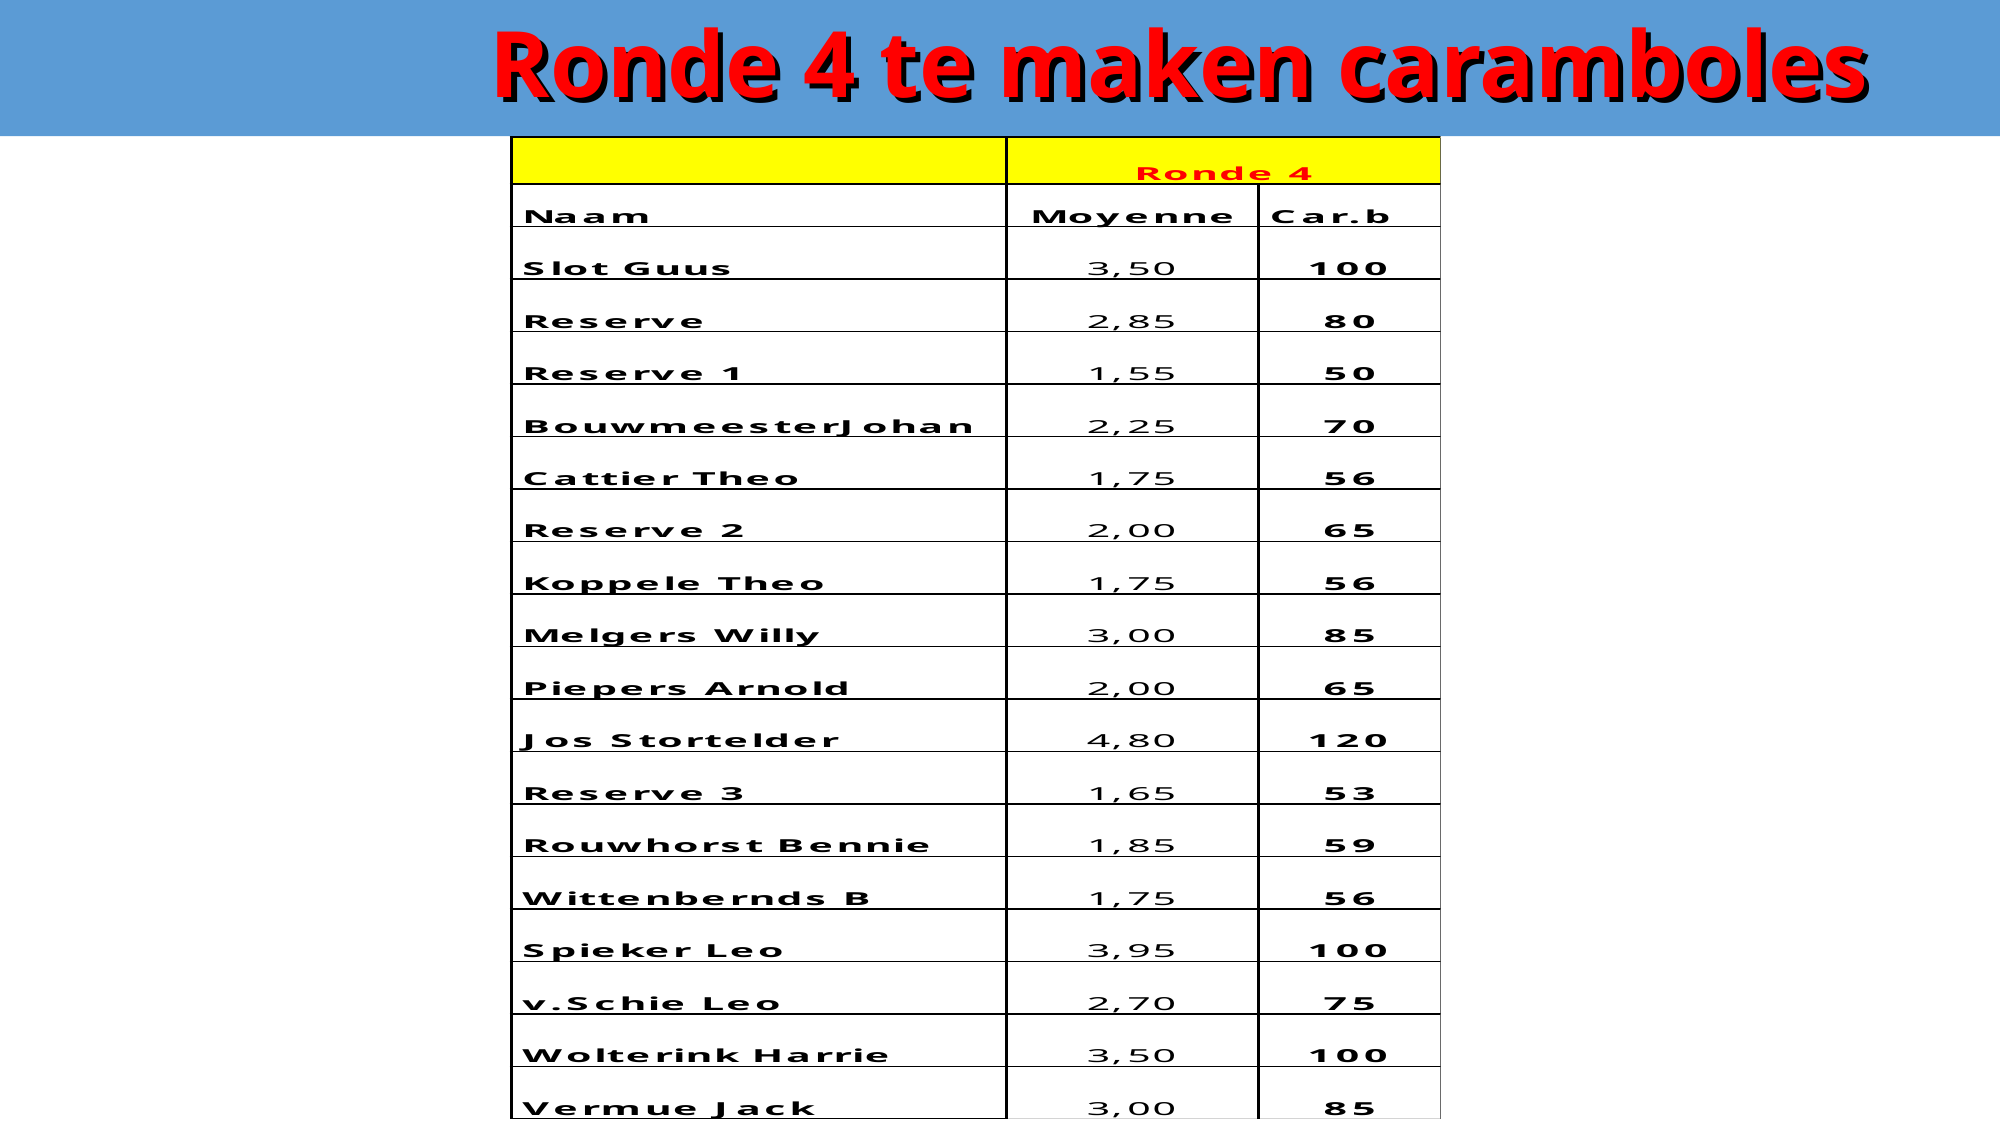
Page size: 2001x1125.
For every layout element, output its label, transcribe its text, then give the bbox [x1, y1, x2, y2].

title Ronde 4 te maken caramboles [0, 0, 2000, 137]
picture [509, 136, 1444, 1120]
